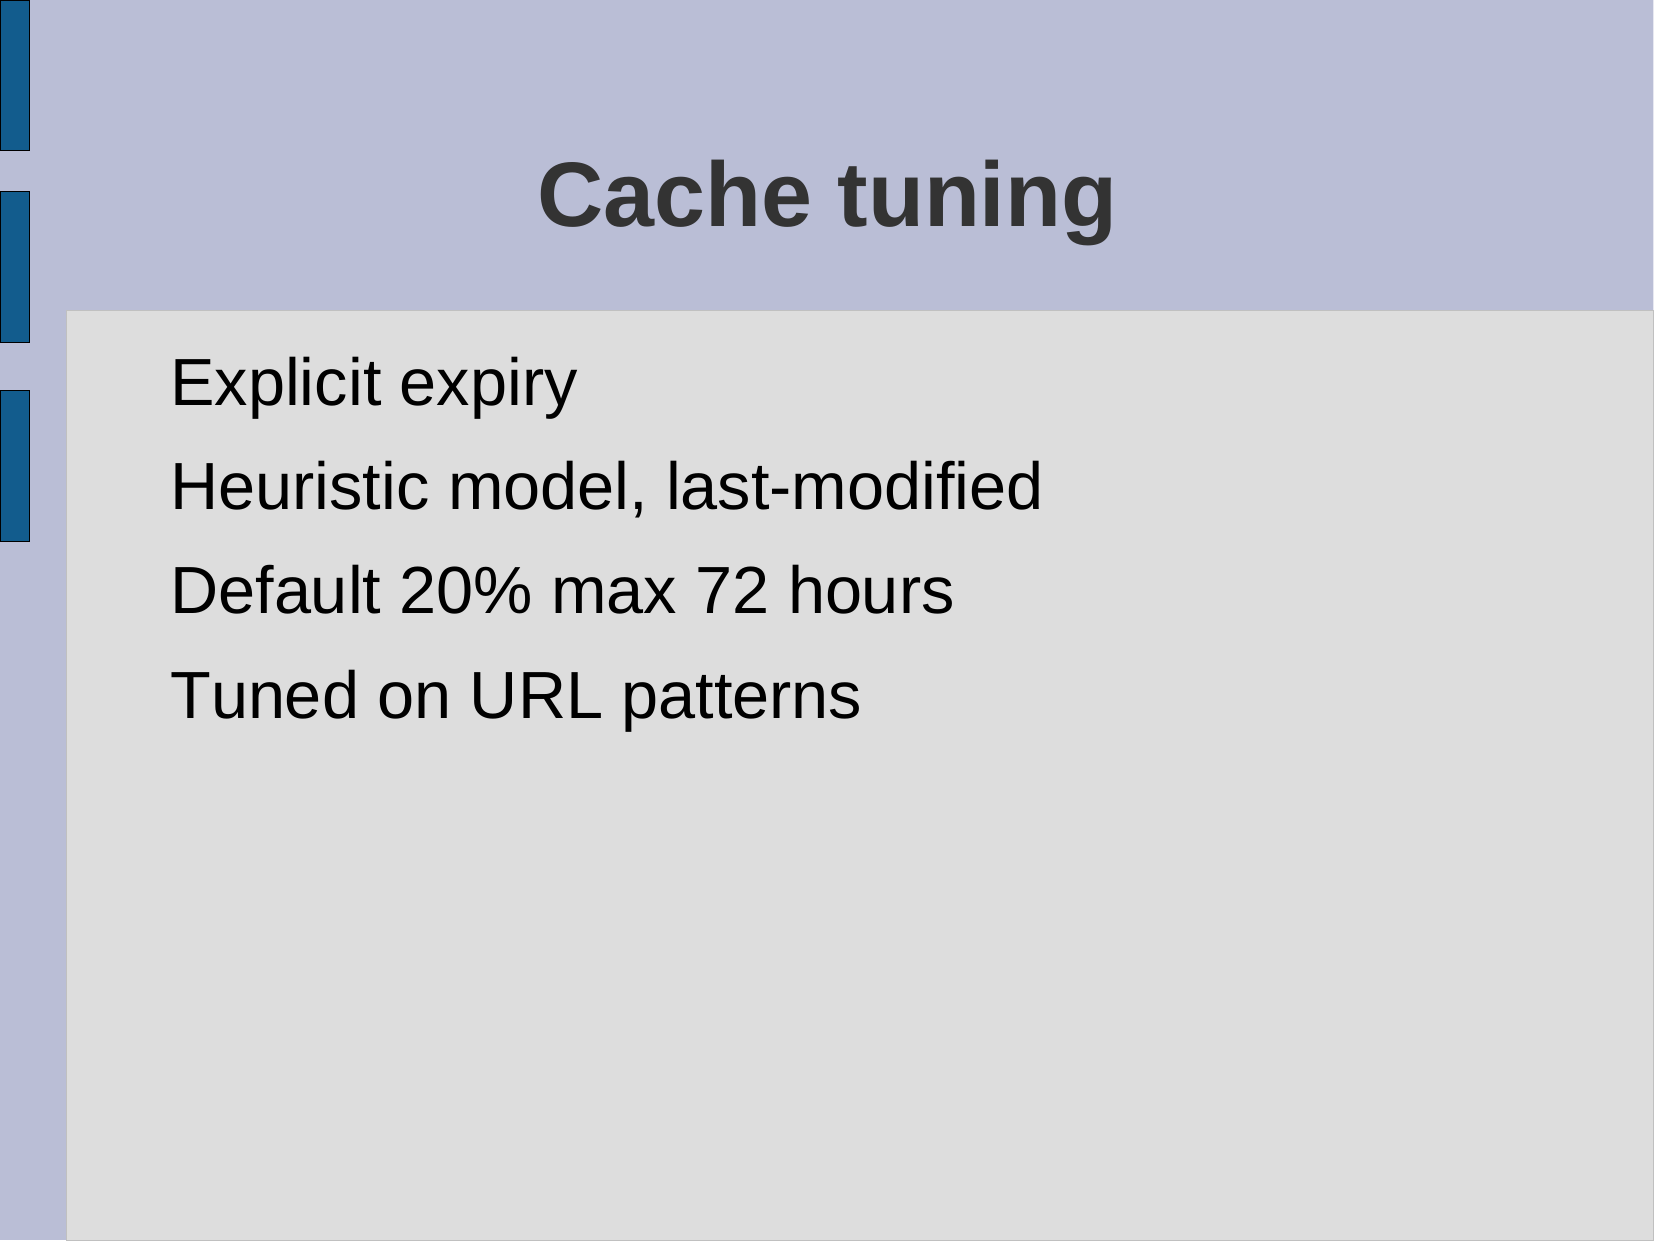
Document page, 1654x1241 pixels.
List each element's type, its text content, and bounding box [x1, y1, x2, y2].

list Explicit expiry Heuristic model, last-modified Default 20% max 72 hours Tuned on URL patterns [152, 344, 1534, 1127]
title Cache tuning [121, 91, 1534, 299]
